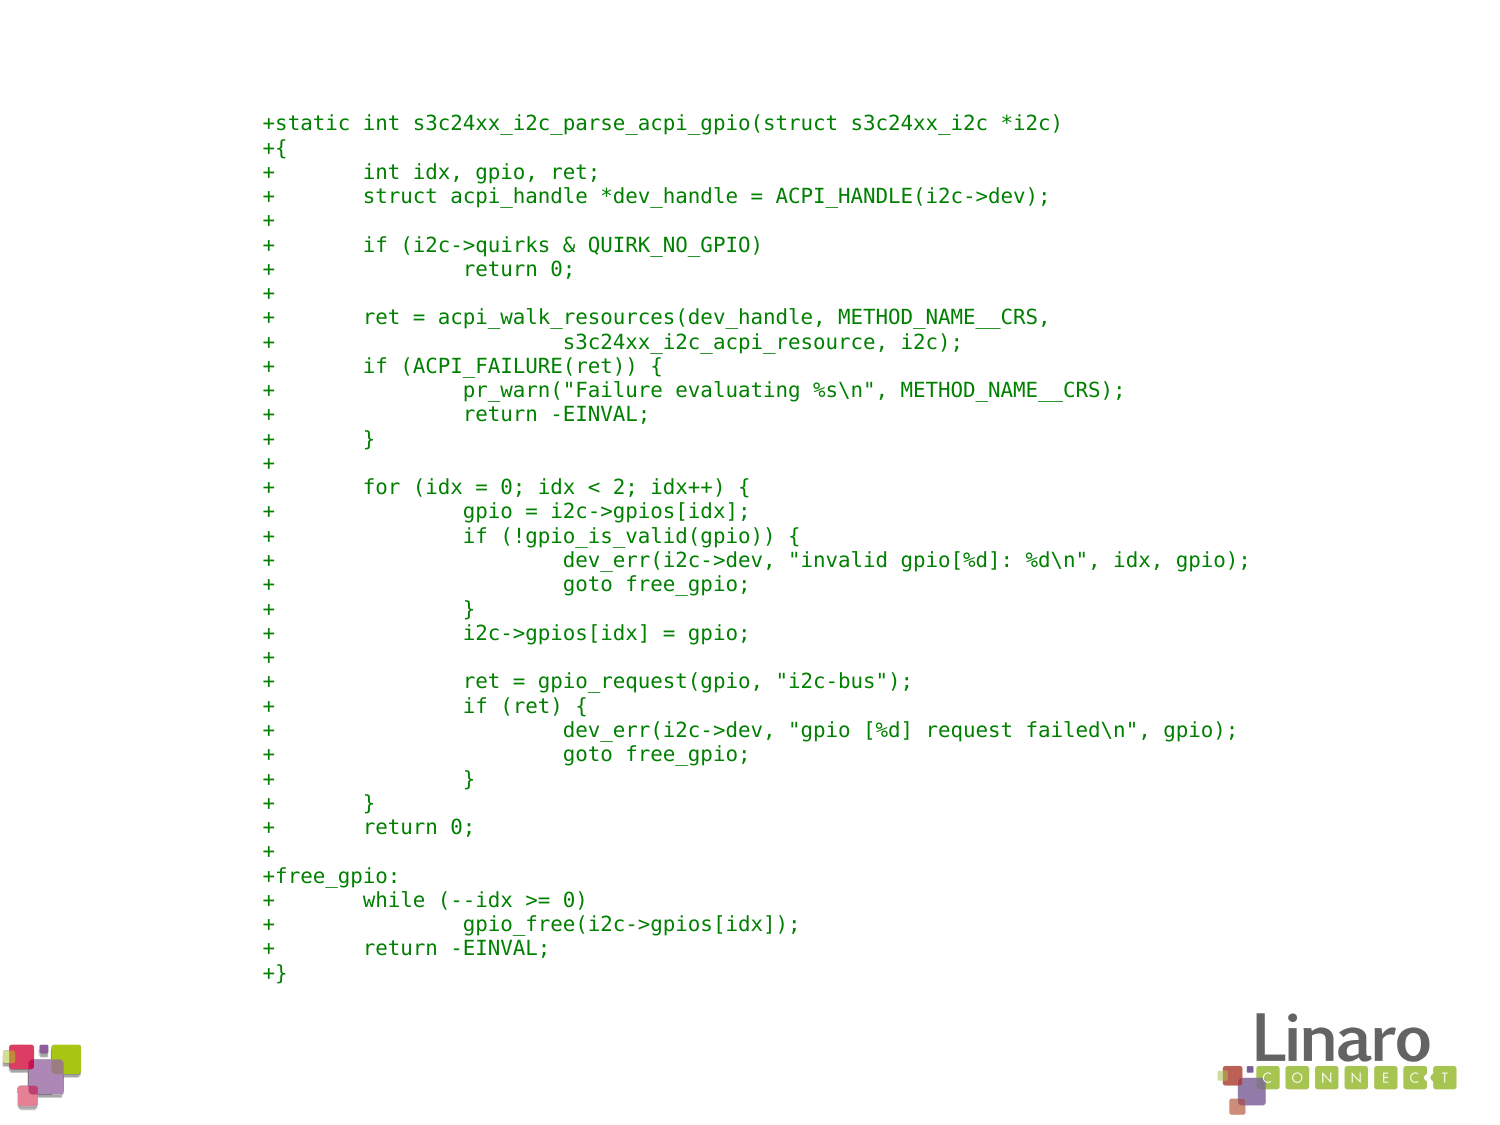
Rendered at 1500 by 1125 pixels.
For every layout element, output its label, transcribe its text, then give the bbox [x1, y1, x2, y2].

picture [1205, 995, 1475, 1125]
text_box +static int s3c24xx_i2c_parse_acpi_gpio(struct s3c24xx_i2c *i2c) +{ + int idx, gpio, ret; + struct acpi_handle *dev_handle = ACPI_HANDLE(i2c->dev); + + if (i2c->quirks & QUIRK_NO_GPIO) + return 0; + + ret = acpi_walk_resources(dev_handle, METHOD_NAME__CRS, + s3c24xx_i2c_acpi_resource, i2c); + if (ACPI_FAILURE(ret)) { + pr_warn("Failure evaluating %s\n", METHOD_NAME__CRS); + return -EINVAL; + } + + for (idx = 0; idx < 2; idx++) { + gpio = i2c->gpios[idx]; + if (!gpio_is_valid(gpio)) { + dev_err(i2c->dev, "invalid gpio[%d]: %d\n", idx, gpio); + goto free_gpio; + } + i2c->gpios[idx] = gpio; + + ret = gpio_request(gpio, "i2c-bus"); + if (ret) { + dev_err(i2c->dev, "gpio [%d] request failed\n", gpio); + goto free_gpio; + } + } + return 0; + +free_gpio: + while (--idx >= 0) + gpio_free(i2c->gpios[idx]); + return -EINVAL; +} [247, 103, 1266, 993]
picture [0, 1041, 84, 1125]
